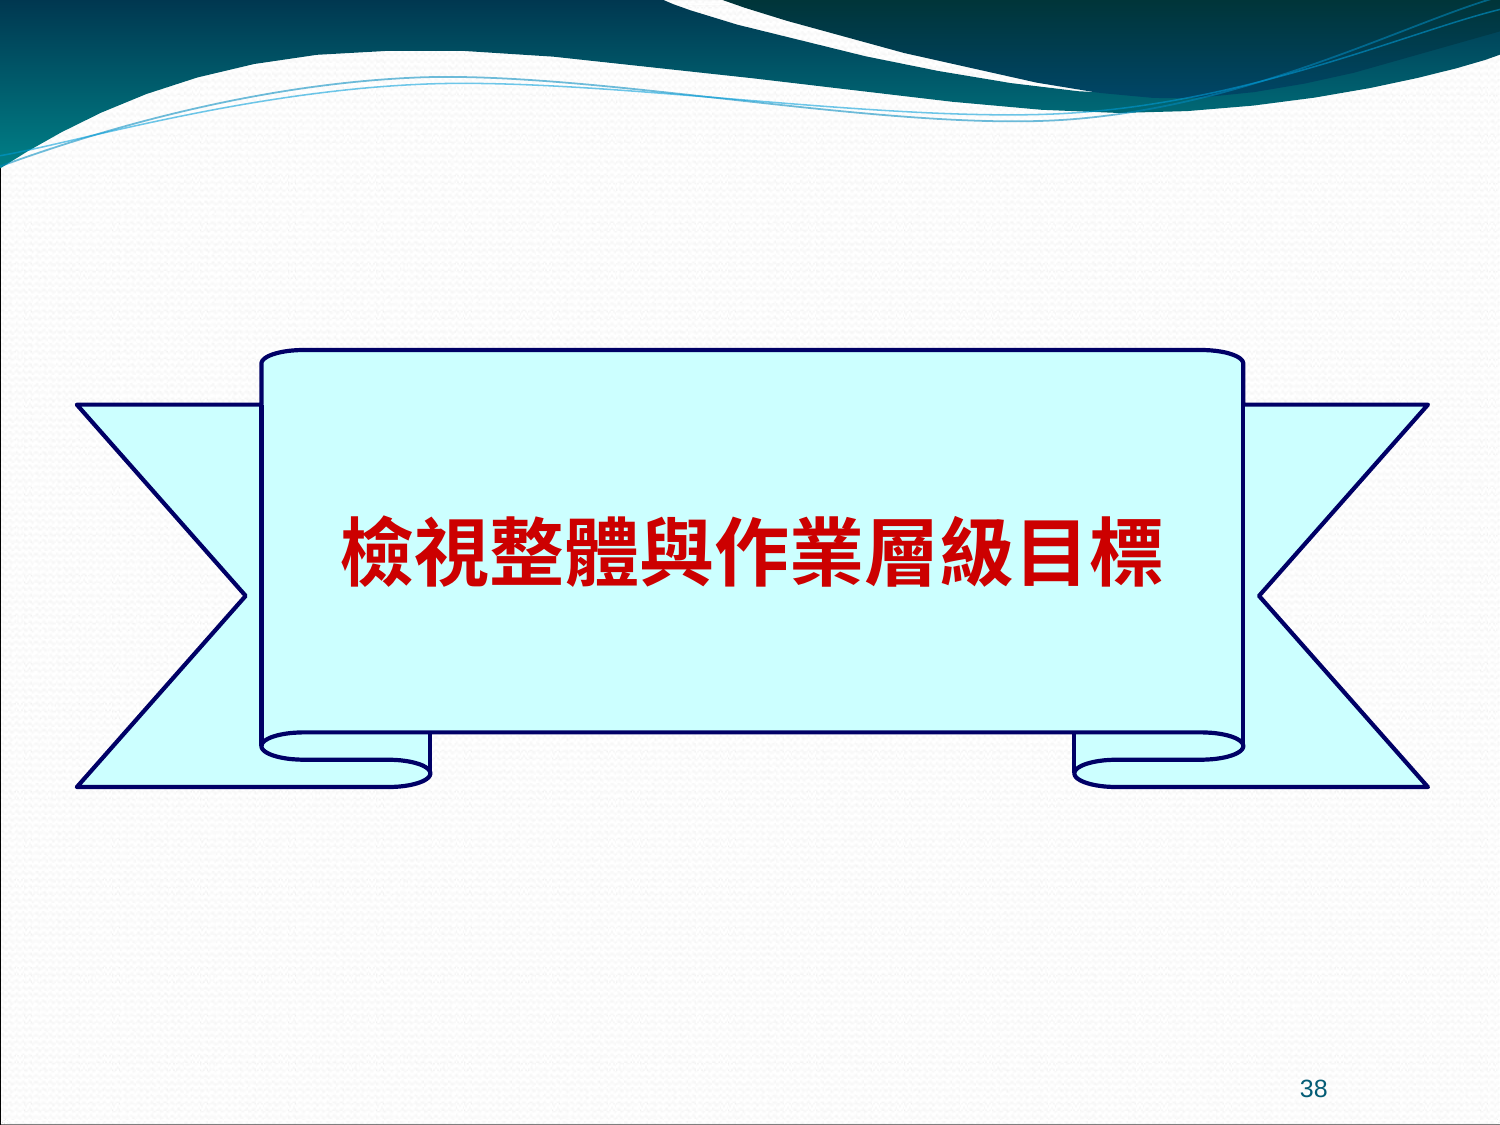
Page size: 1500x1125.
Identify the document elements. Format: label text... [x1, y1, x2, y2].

text_box 檢視整體與作業層級目標 [76, 350, 1428, 788]
text_box [1299, 1042, 1426, 1103]
